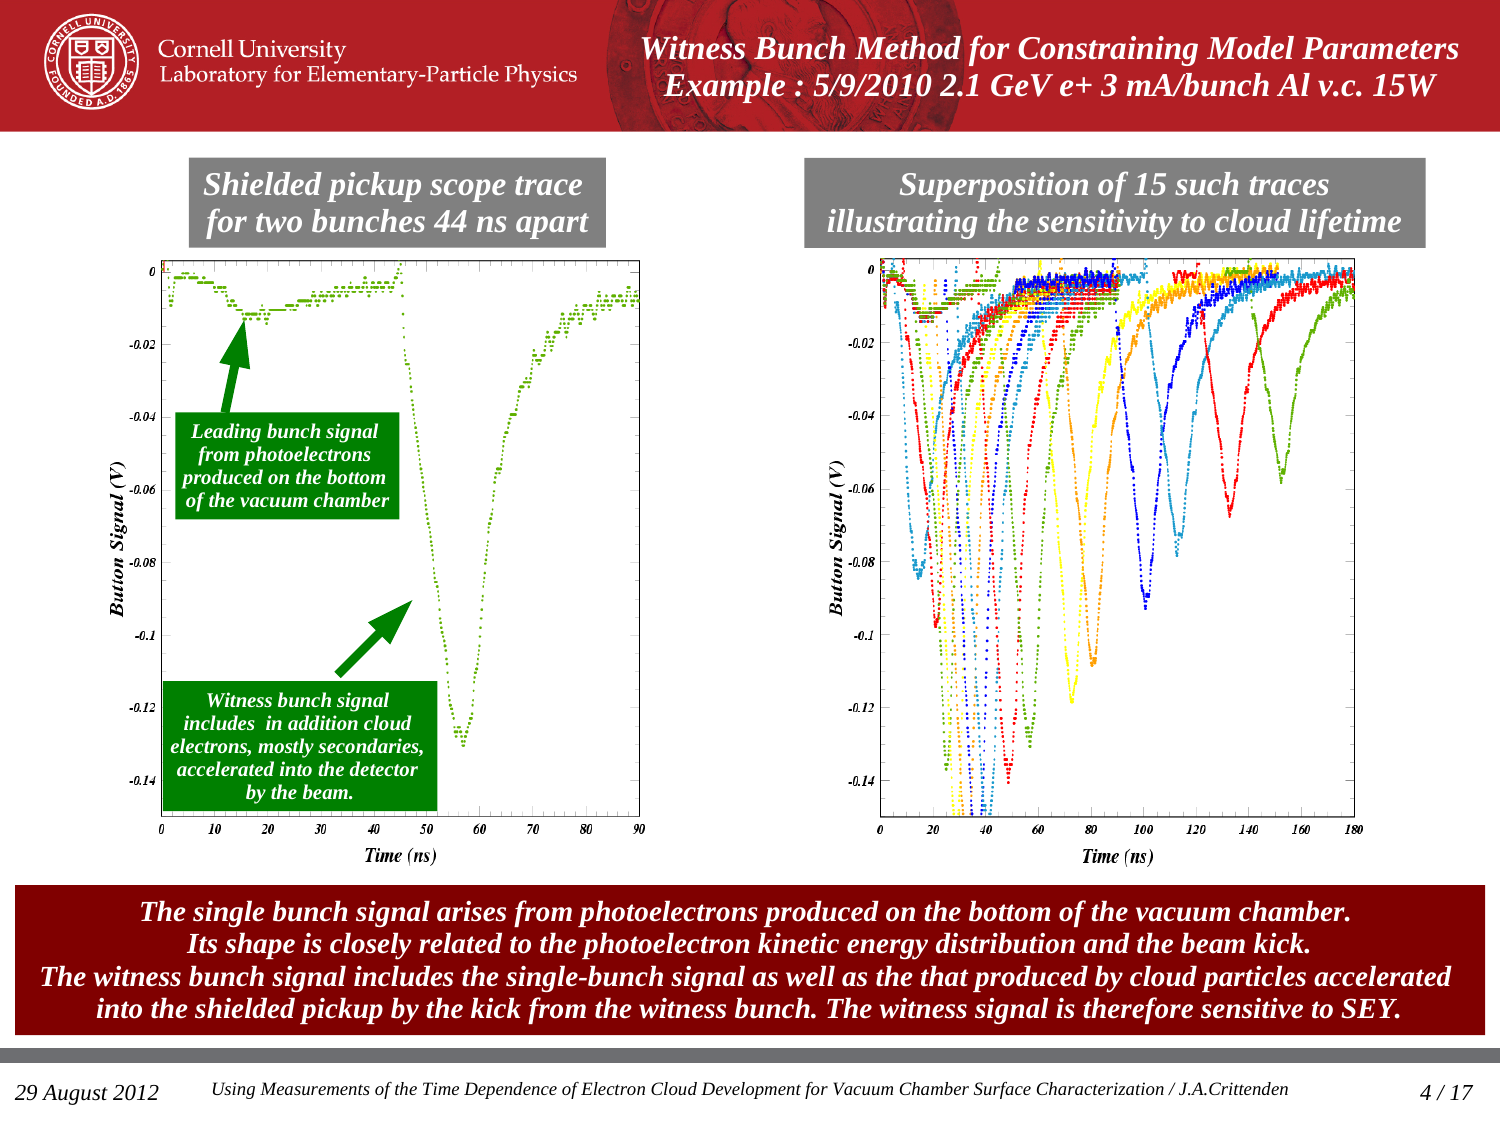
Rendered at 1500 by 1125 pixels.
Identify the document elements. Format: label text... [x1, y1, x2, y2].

text_box Witness Bunch Method for Constraining Model Parameters Example : 5/9/2010 2.1 GeV e+ 3 mA/bunch Al v.c. 15W [600, 29, 1500, 106]
picture [0, 0, 1500, 132]
picture [825, 254, 1370, 871]
text_box Witness bunch signal includes in addition cloud electrons, mostly secondaries, accelerated into the detector by the beam. [162, 681, 438, 812]
text_box Leading bunch signal from photoelectrons produced on the bottom of the vacuum chamber [175, 412, 400, 520]
text_box Shielded pickup scope trace for two bunches 44 ns apart [188, 157, 606, 248]
text_box Superposition of 15 such traces illustrating the sensitivity to cloud lifetime [804, 157, 1426, 248]
text_box The single bunch signal arises from photoelectrons produced on the bottom of the vacuum chamber. Its shape is closely related to the photoelectron kinetic energy distribution and the beam kick. The witness bunch signal includes the single-bunch signal as well as the that produced by cloud particles accelerated into the shielded pickup by the kick from the witness bunch. The witness signal is therefore sensitive to SEY. [15, 885, 1486, 1036]
picture [105, 255, 650, 871]
